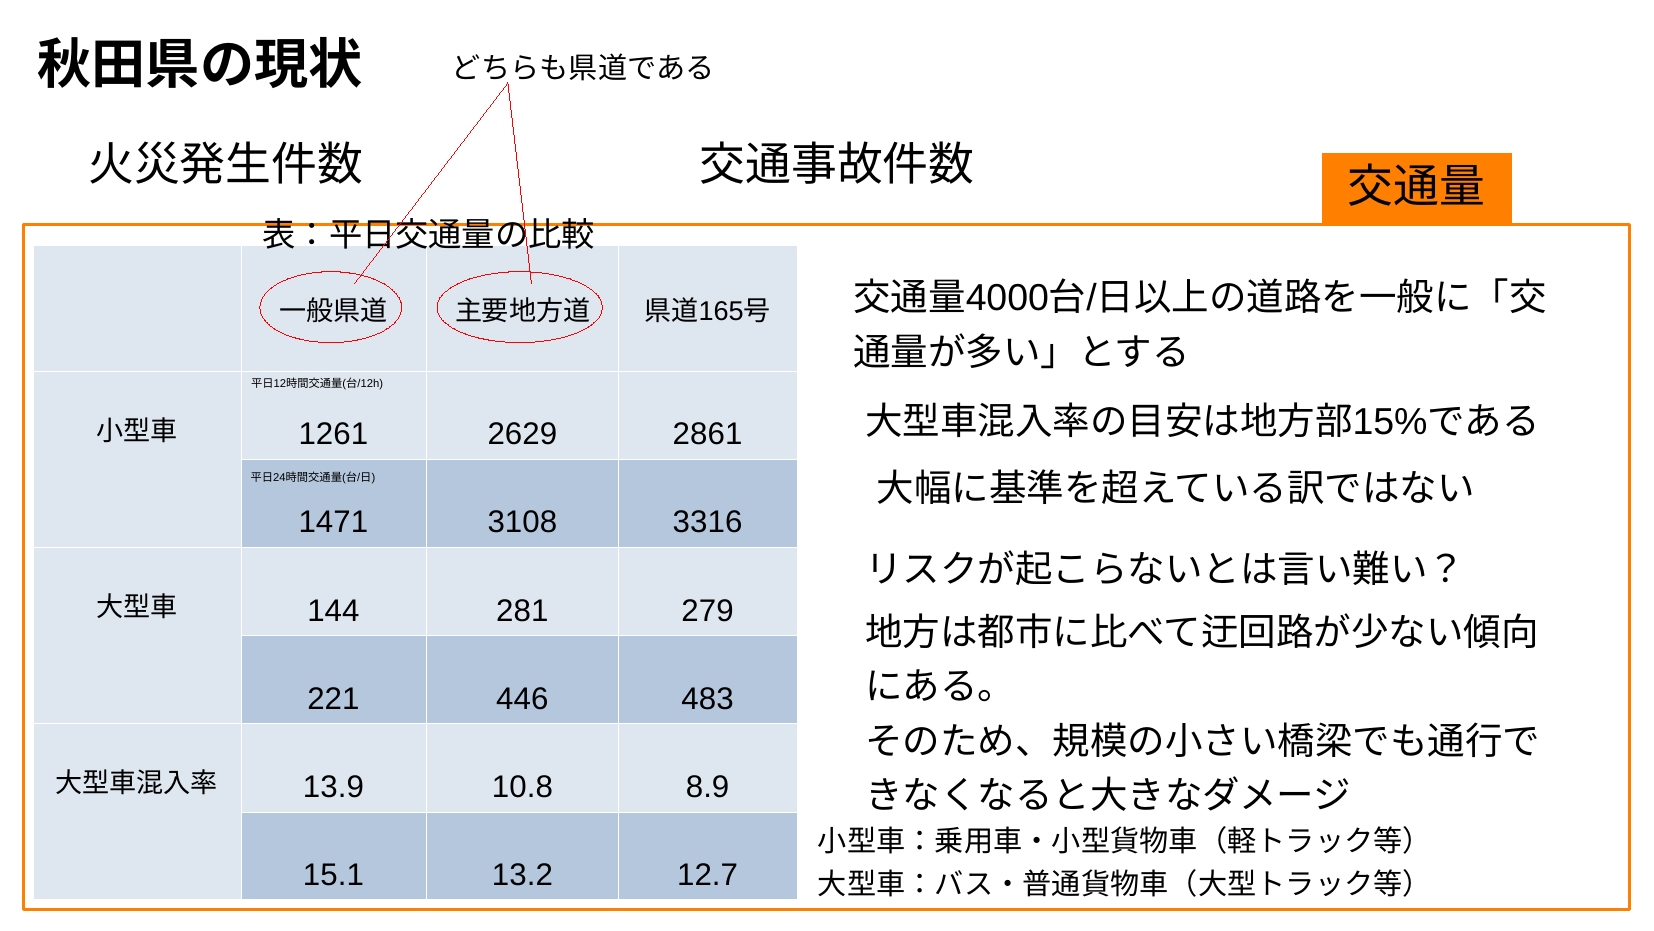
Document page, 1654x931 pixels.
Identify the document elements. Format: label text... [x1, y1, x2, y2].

table_cell 1471 [242, 492, 426, 547]
table_cell 13.2 [427, 813, 618, 899]
text_box 火災発生件数 [73, 119, 378, 201]
table_cell 3316 [619, 460, 797, 547]
table_cell 1261 [242, 402, 426, 459]
table_cell 13.9 [242, 724, 426, 812]
text_box 秋田県の現状 [22, 12, 378, 107]
table_cell 446 [427, 636, 618, 723]
table_cell 2629 [427, 372, 618, 459]
text_box どちらも県道である [437, 37, 910, 95]
text_box 小型車：乗用車・小型貨物車（軽トラック等） 大型車：バス・普通貨物車（大型トラック等） [803, 810, 1548, 910]
table_header 主要地方道 [427, 264, 618, 371]
text_box 平日12時間交通量(台/12h) [236, 367, 465, 402]
table_cell 12.7 [619, 813, 797, 899]
table_cell 3108 [427, 460, 618, 547]
text_box 交通量 [1333, 141, 1501, 223]
text_box 平日24時間交通量(台/日) [165, 460, 461, 492]
table_cell 221 [242, 636, 426, 723]
table_cell 15.1 [242, 813, 426, 899]
text_box [1322, 153, 1333, 223]
text_box 大型車混入率の目安は地方部15%である [850, 383, 1607, 453]
text_box リスクが起こらないとは言い難い？ [850, 531, 1607, 601]
text_box 交通量4000台/日以上の道路を一般に「交通量が多い」とする [838, 259, 1583, 384]
text_box 交通事故件数 [685, 119, 990, 201]
table_header 県道165号 [619, 246, 797, 371]
table_cell 2861 [619, 372, 797, 459]
table_cell 大型車混入率 [34, 724, 241, 899]
table_header [34, 246, 241, 371]
table_header 一般県道 [242, 246, 426, 367]
text_box [1501, 153, 1512, 223]
table_cell 小型車 [34, 372, 241, 547]
table_cell 10.8 [427, 724, 618, 812]
table_cell 483 [619, 636, 797, 723]
table_cell 281 [427, 548, 618, 635]
text_box 表：平日交通量の比較 [248, 200, 674, 264]
table_cell 279 [619, 548, 797, 635]
text_box 大幅に基準を超えている訳ではない [862, 450, 1595, 520]
table_cell 大型車 [34, 548, 241, 723]
table_cell 8.9 [619, 724, 797, 812]
table_cell 144 [242, 548, 426, 635]
text_box 地方は都市に比べて迂回路が少ない傾向にある。 そのため、規模の小さい橋梁でも通行できなくなると大きなダメージ [850, 594, 1583, 827]
